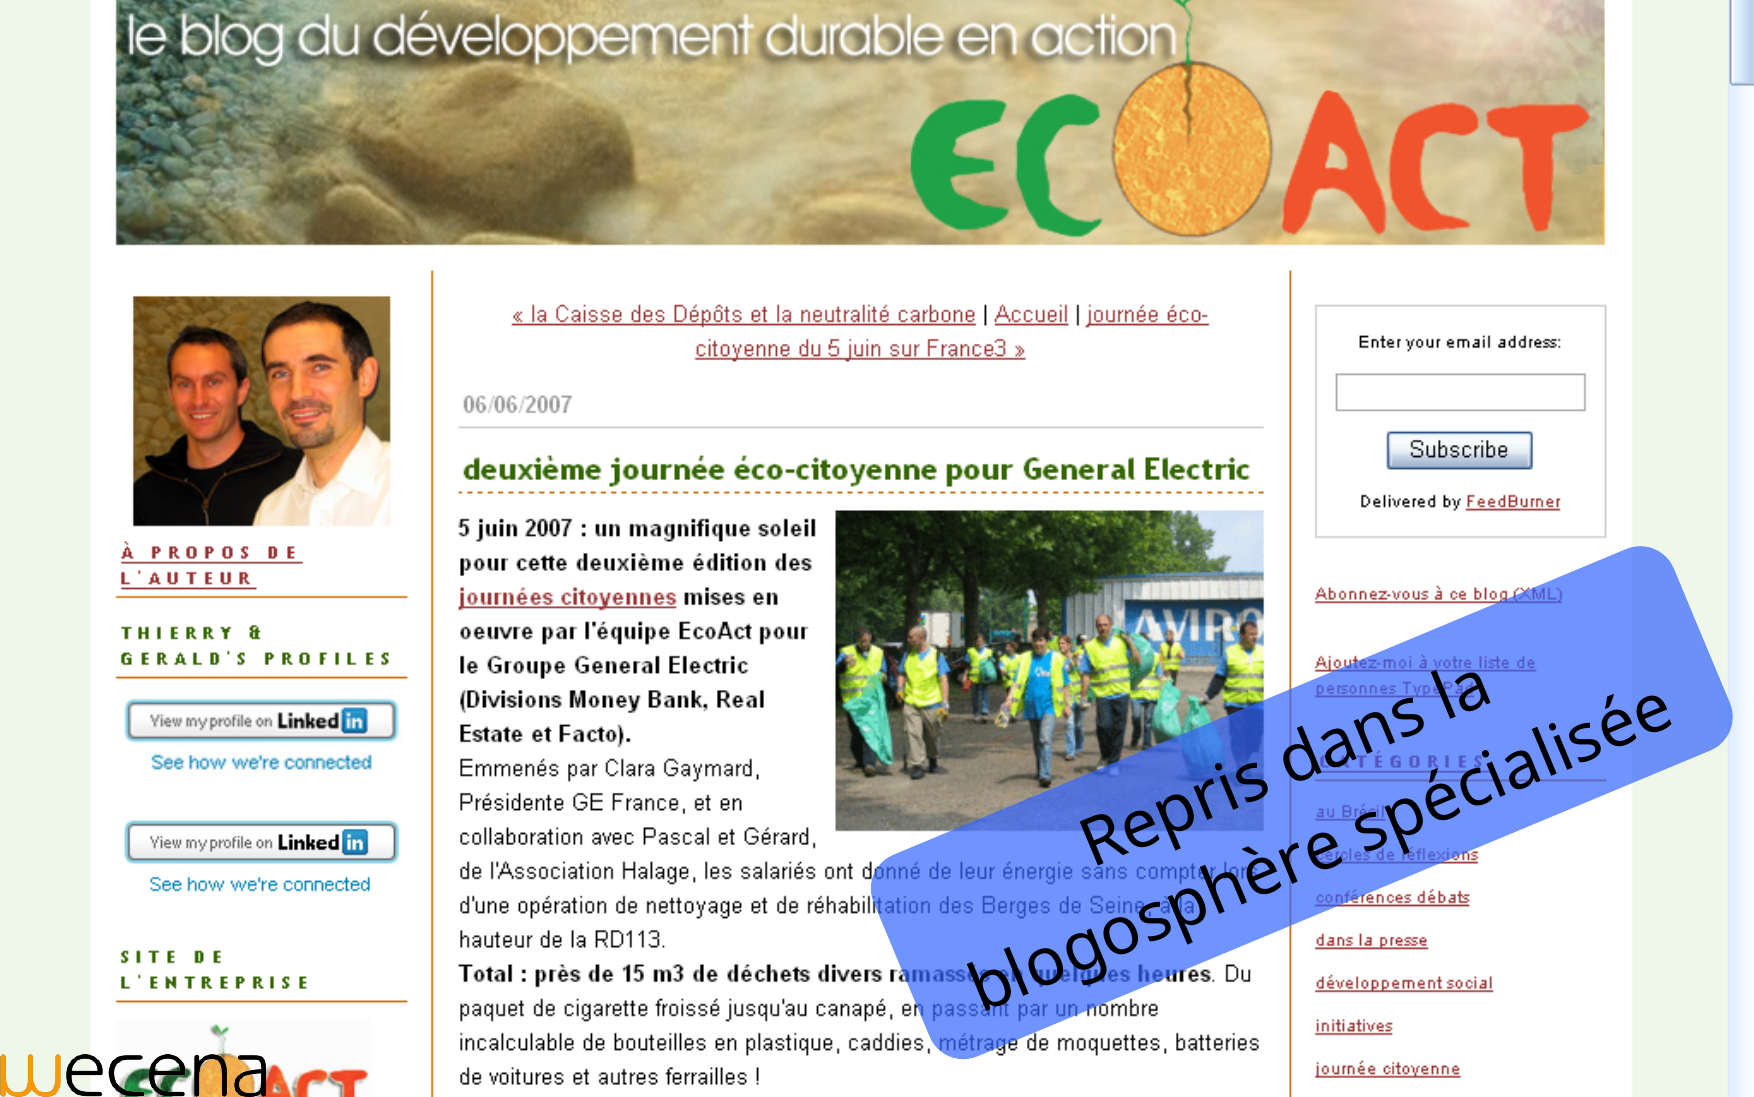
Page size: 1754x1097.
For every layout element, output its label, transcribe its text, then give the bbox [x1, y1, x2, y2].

text_box Repris dans la blogosphère spécialisée [870, 546, 1733, 1060]
picture [0, 0, 1754, 1097]
